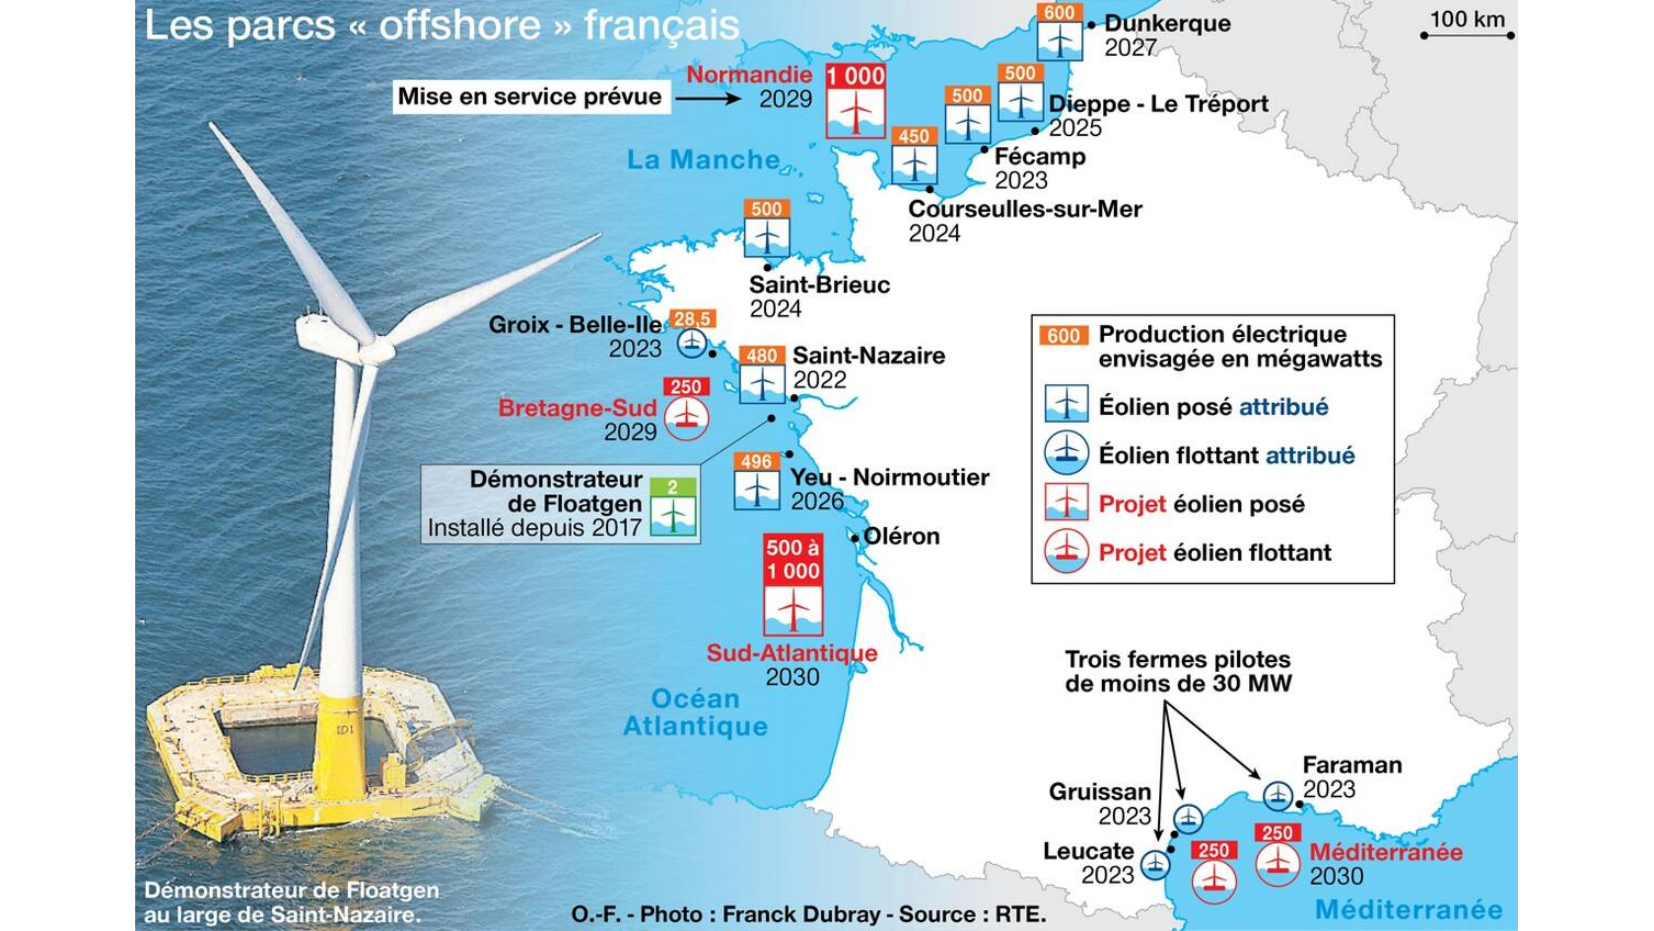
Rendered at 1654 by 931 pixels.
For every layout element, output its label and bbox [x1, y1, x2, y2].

picture [135, 0, 1518, 931]
